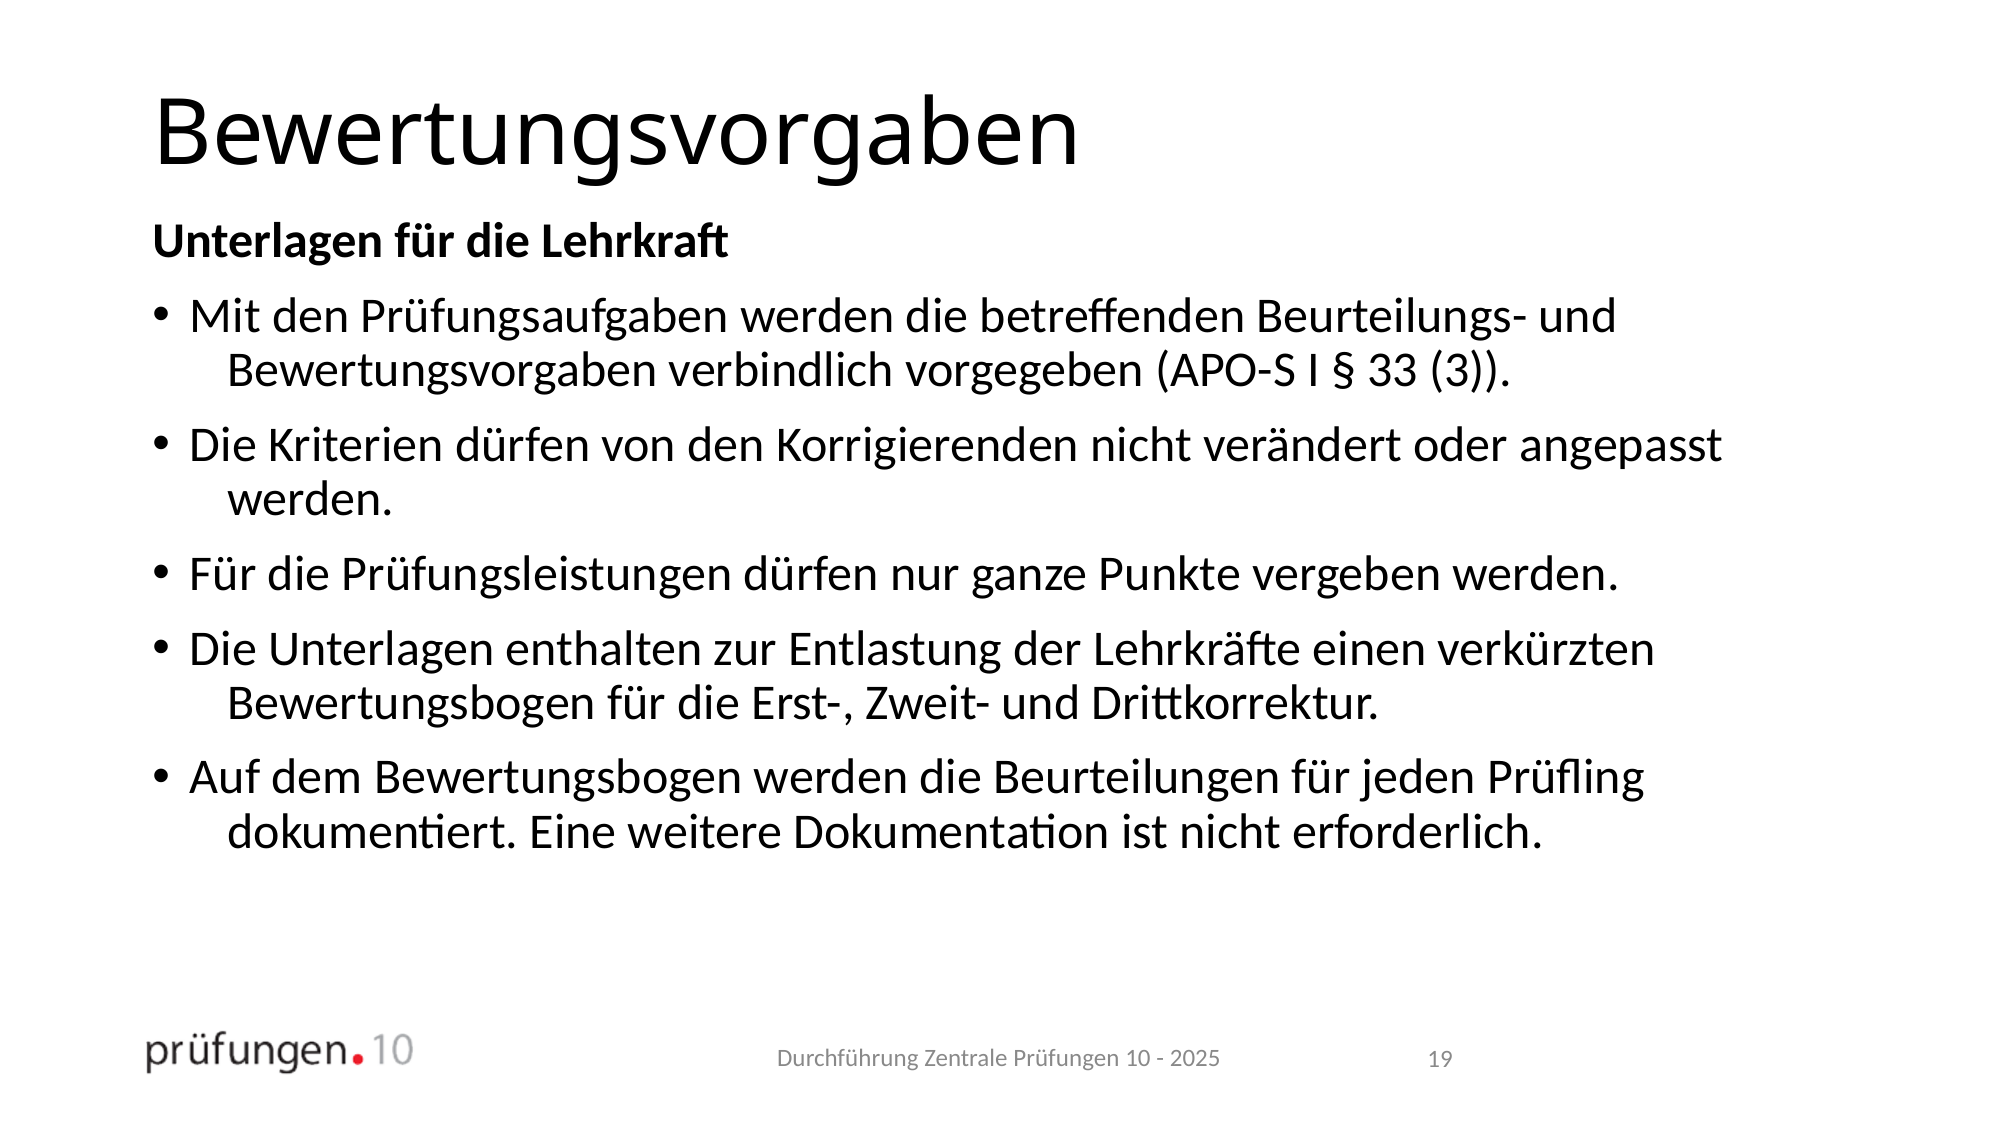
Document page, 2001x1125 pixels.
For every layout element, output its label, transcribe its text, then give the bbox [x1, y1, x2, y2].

title Bewertungsvorgaben [137, 77, 1863, 193]
list Unterlagen für die Lehrkraft Mit den Prüfungsaufgaben werden die betreffenden Beurteilungs- und Bewertungsvorgaben verbindlich vorgegeben (APO-S I § 33 (3)). Die Kriterien dürfen von den Korrigierenden nicht verändert oder angepasst werden. Für die Prüfungsleistungen dürfen nur ganze Punkte vergeben werden. Die Unterlagen enthalten zur Entlastung der Lehrkräfte einen verkürzten Bewertungsbogen für die Erst-, Zweit- und Drittkorrektur. Auf dem Bewertungsbogen werden die Beurteilungen für jeden Prüfling dokumentiert. Eine weitere Dokumentation ist nicht erforderlich. [137, 207, 1863, 1014]
text_box <Foliennummer> [1412, 1027, 1863, 1088]
picture [137, 1023, 423, 1080]
